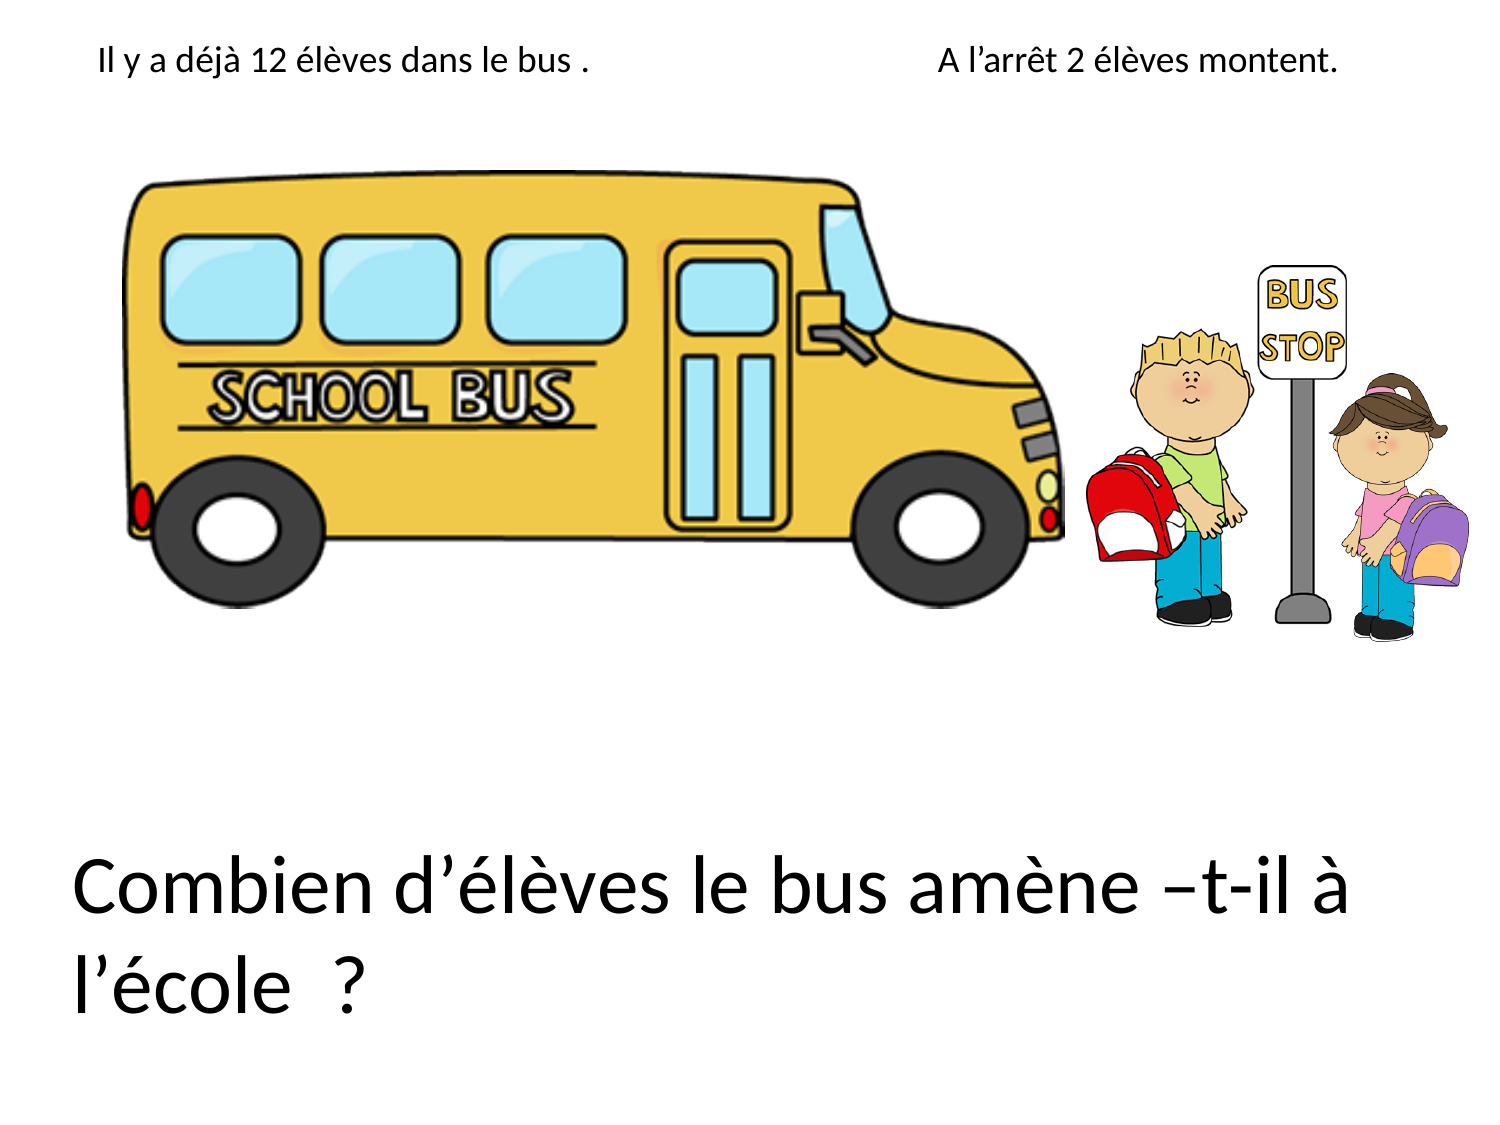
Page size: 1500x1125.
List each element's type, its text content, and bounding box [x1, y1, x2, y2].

picture [122, 170, 1065, 609]
text_box Combien d’élèves le bus amène –t-il à l’école ? [57, 822, 1386, 1037]
text_box Il y a déjà 12 élèves dans le bus . [82, 27, 605, 88]
text_box A l’arrêt 2 élèves montent. [906, 27, 1355, 88]
picture [1086, 265, 1469, 642]
